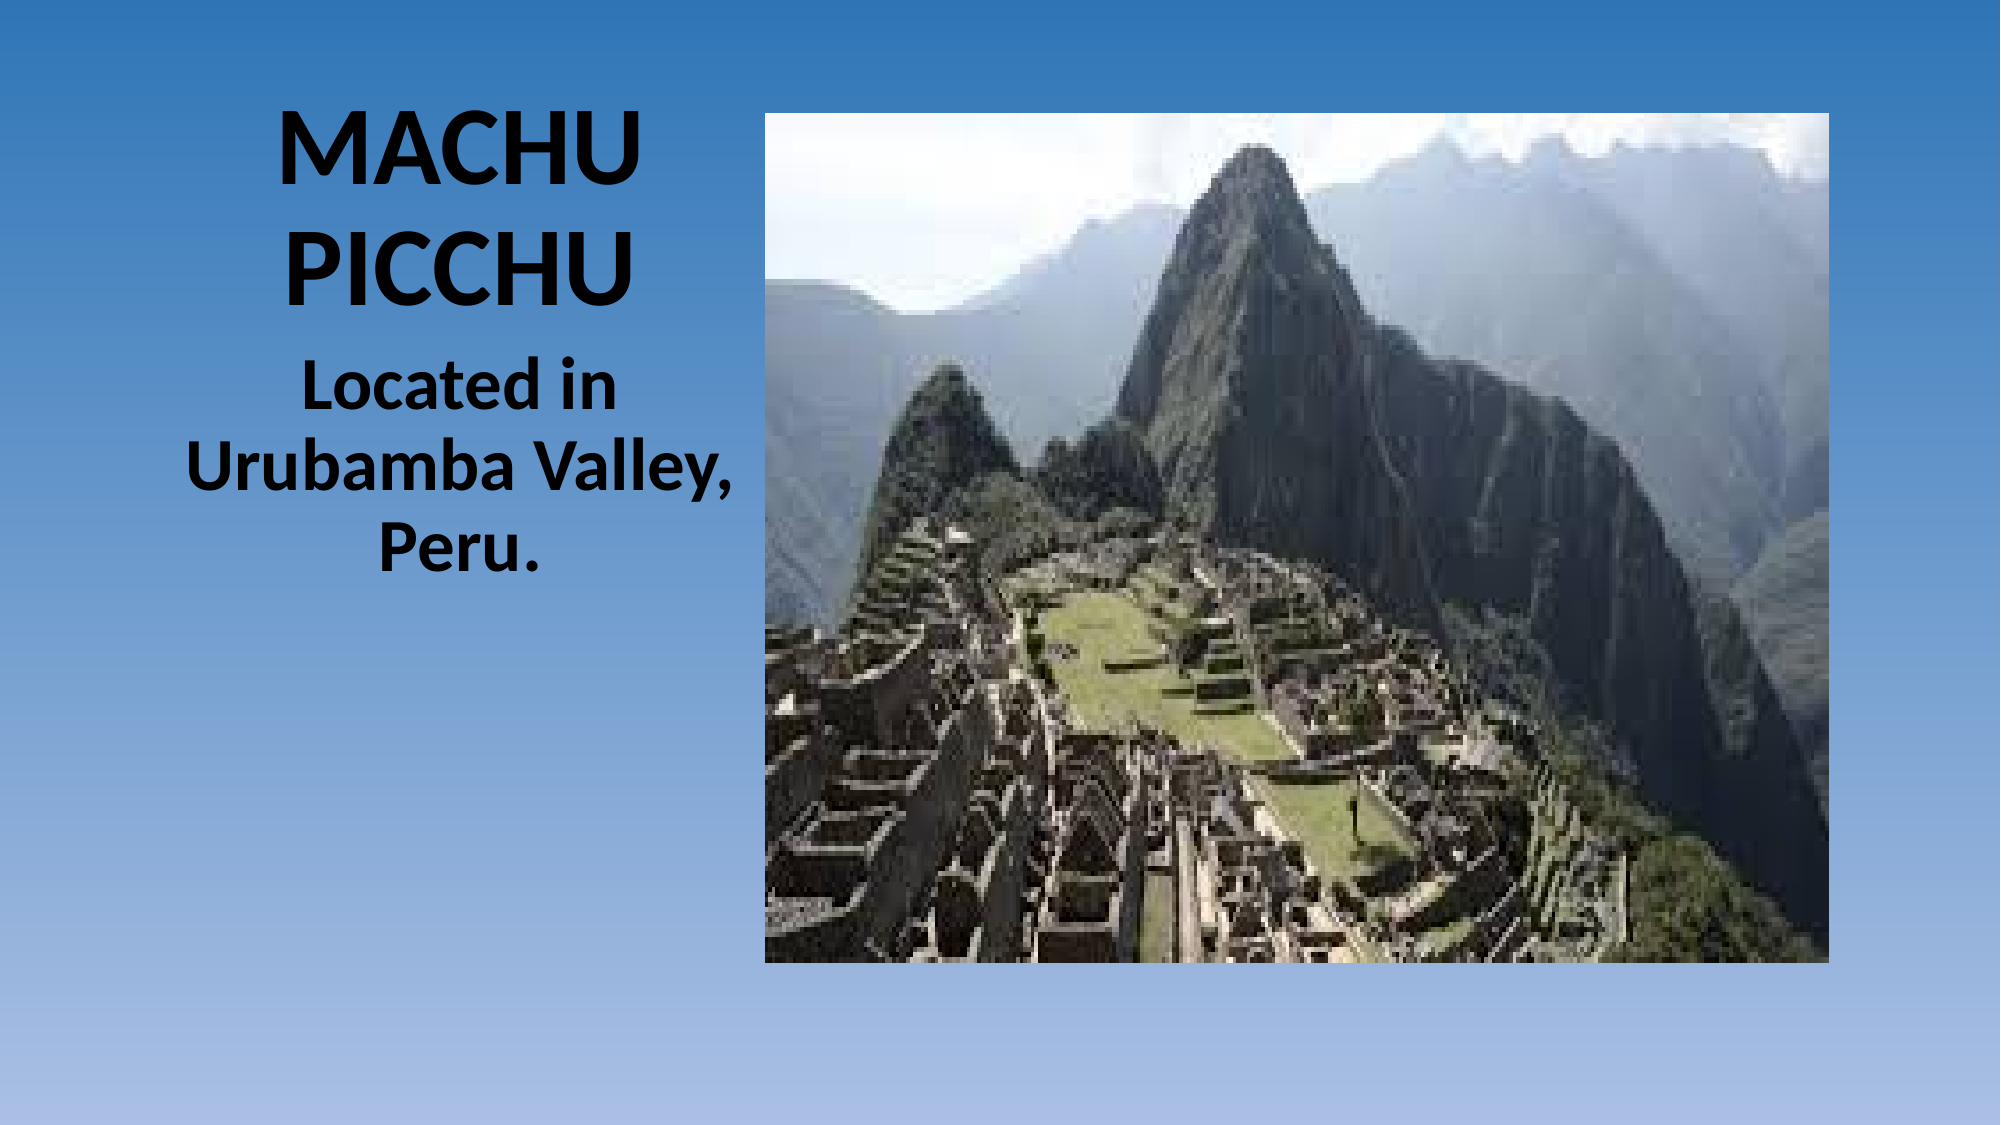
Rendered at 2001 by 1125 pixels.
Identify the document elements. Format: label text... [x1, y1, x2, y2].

picture [765, 114, 1829, 963]
list Located in Urubamba Valley, Peru. [137, 337, 765, 963]
title MACHU PICCHU [137, 75, 783, 337]
